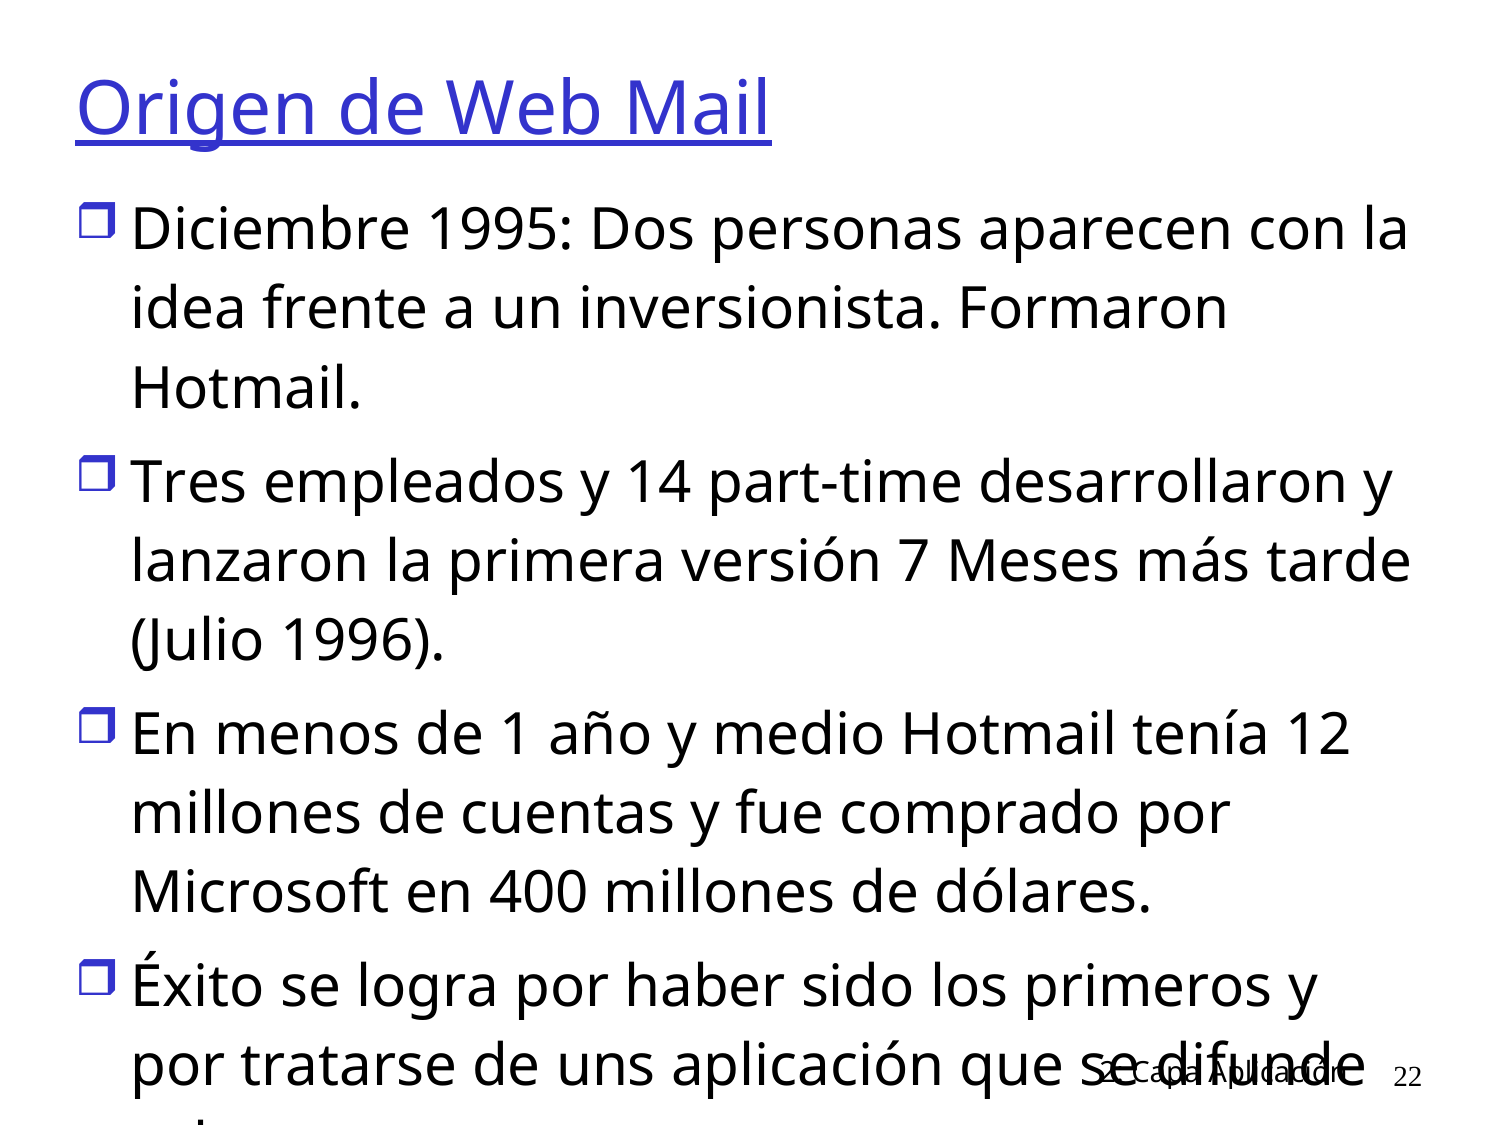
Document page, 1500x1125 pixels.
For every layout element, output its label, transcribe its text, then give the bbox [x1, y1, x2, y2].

list Diciembre 1995: Dos personas aparecen con la idea frente a un inversionista. Formaron Hotmail. Tres empleados y 14 part-time desarrollaron y lanzaron la primera versión 7 Meses más tarde (Julio 1996). En menos de 1 año y medio Hotmail tenía 12 millones de cuentas y fue comprado por Microsoft en 400 millones de dólares. Éxito se logra por haber sido los primeros y por tratarse de uns aplicación que se difunde sola. [75, 187, 1426, 989]
title Origen de Web Mail [75, 23, 1426, 187]
